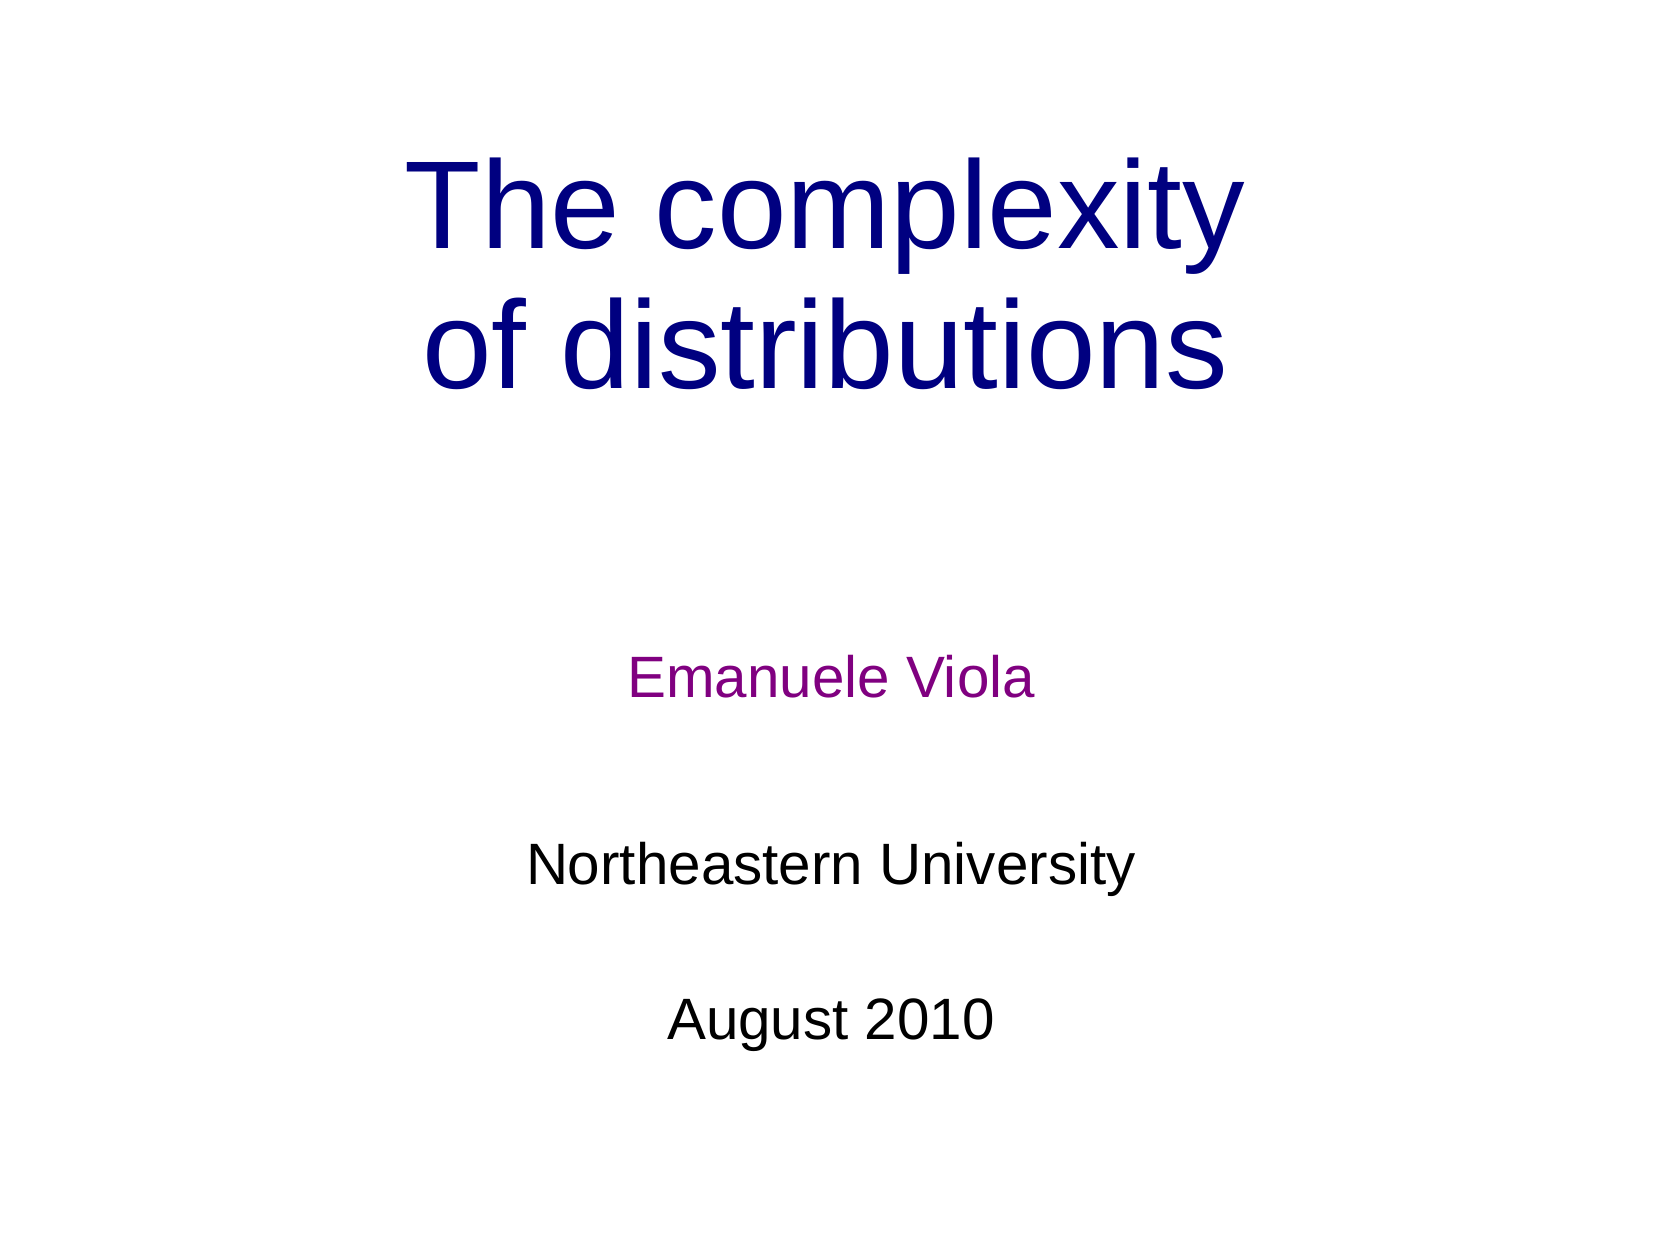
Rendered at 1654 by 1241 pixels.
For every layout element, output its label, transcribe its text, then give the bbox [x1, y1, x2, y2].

subtitle Emanuele Viola Northeastern University August 2010 [37, 637, 1626, 1201]
title The complexity of distributions [75, 99, 1576, 451]
